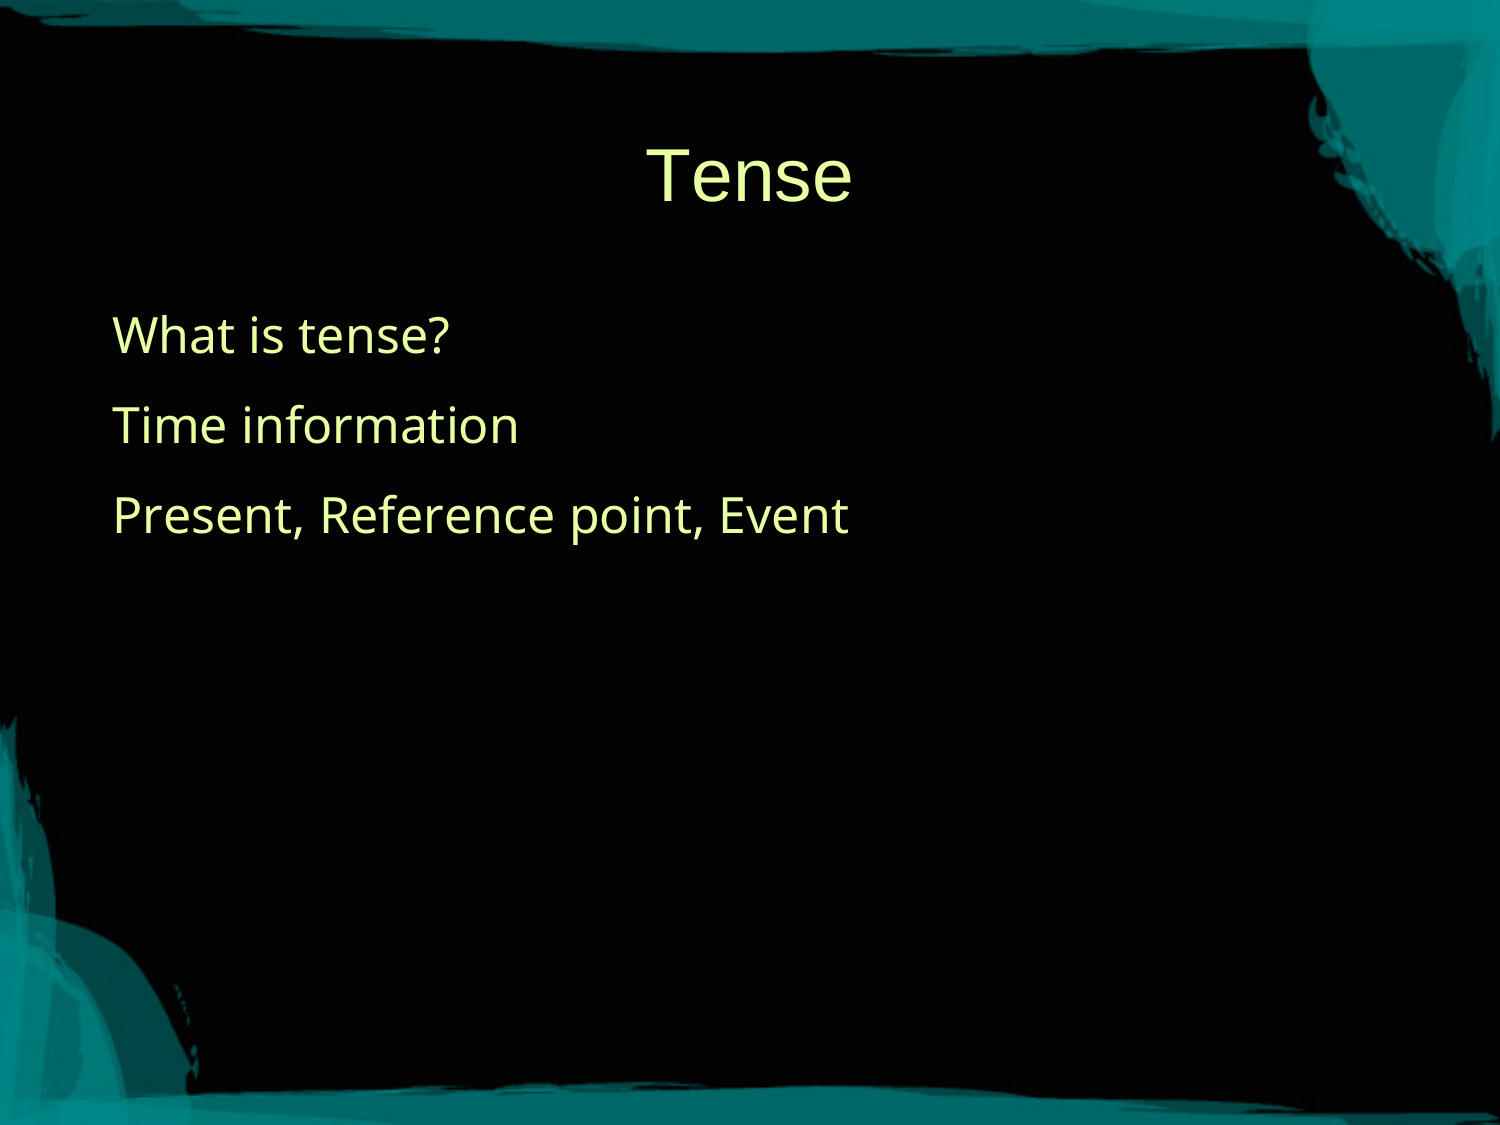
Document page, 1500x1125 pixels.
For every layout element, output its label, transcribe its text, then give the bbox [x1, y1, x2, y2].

list What is tense? Time information Present, Reference point, Event [112, 299, 1388, 986]
picture [0, 0, 1500, 1125]
title Tense [112, 94, 1388, 256]
